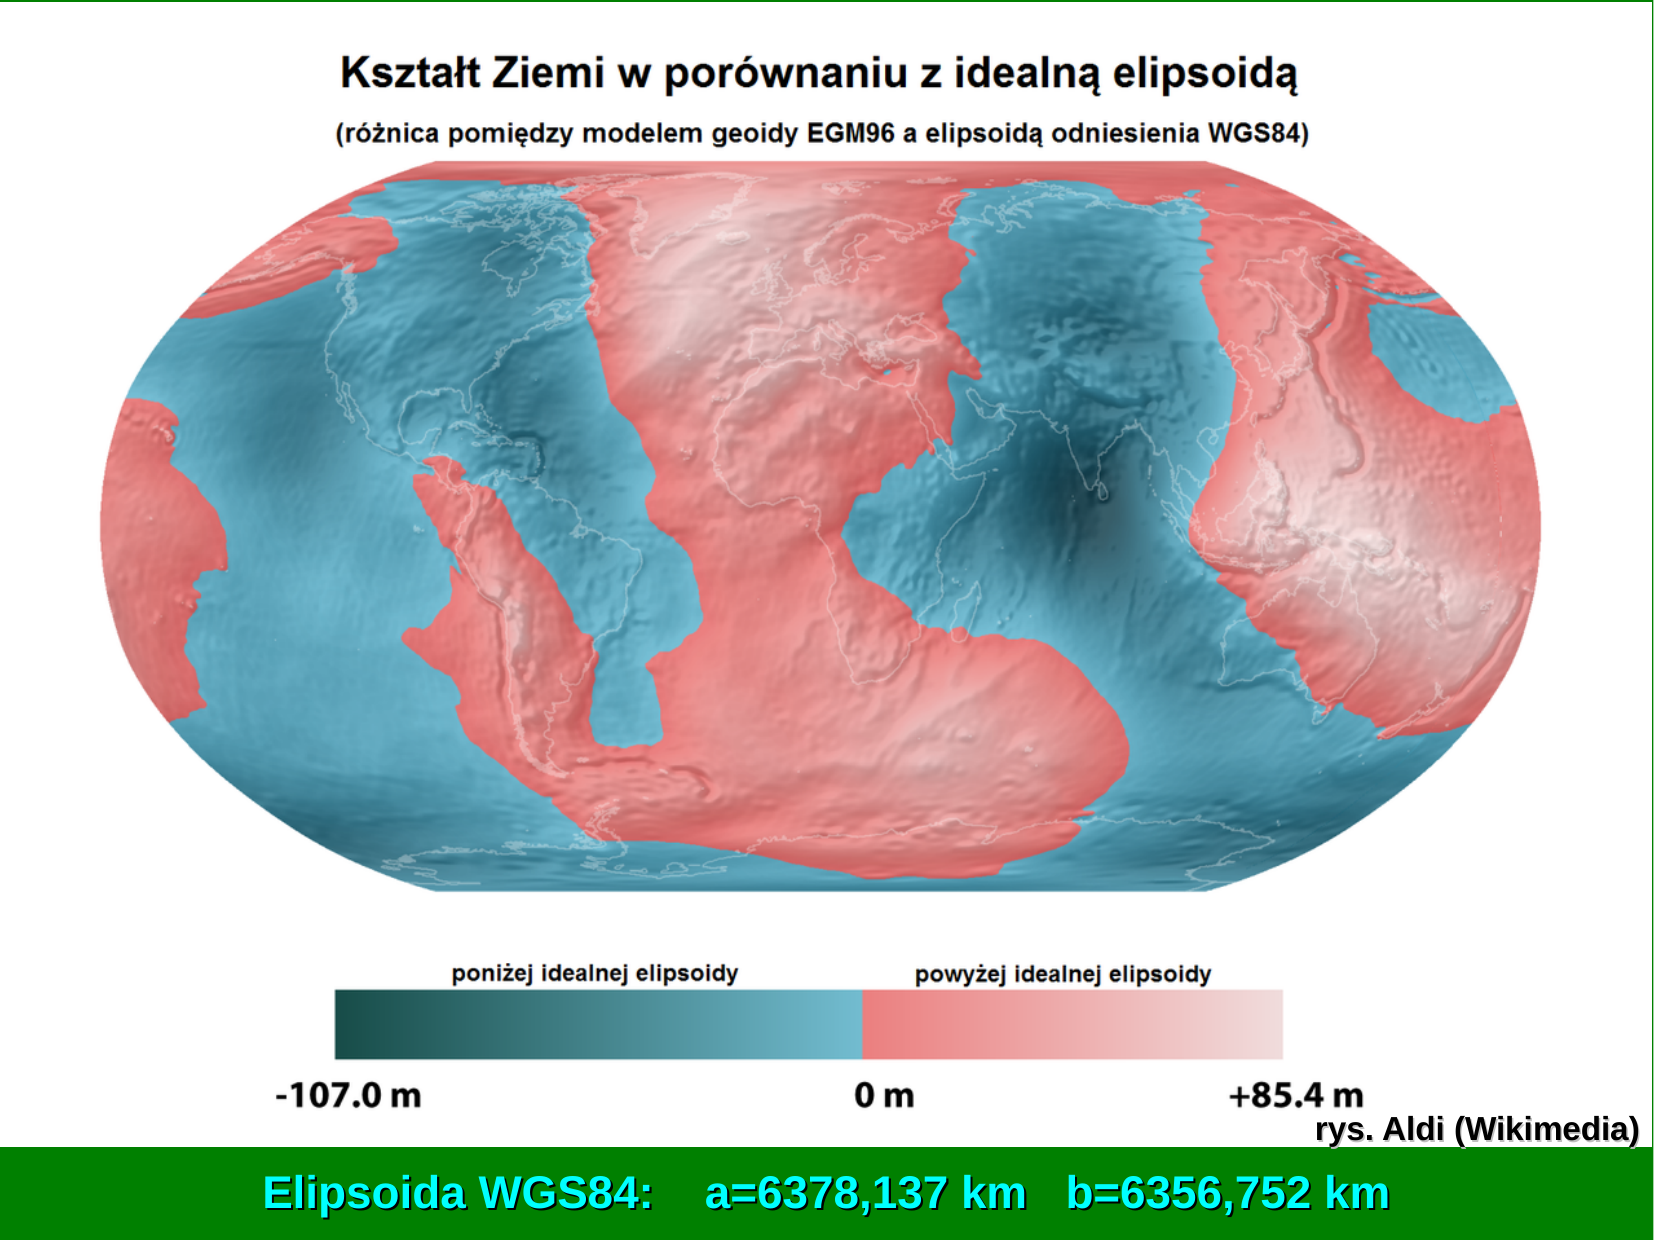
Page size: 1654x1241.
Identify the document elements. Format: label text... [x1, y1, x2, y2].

picture [0, 2, 1652, 1147]
text_box rys. Aldi (Wikimedia) [1300, 1103, 1654, 1156]
text_box Elipsoida WGS84: a=6378,137 km b=6356,752 km [247, 1159, 1407, 1226]
